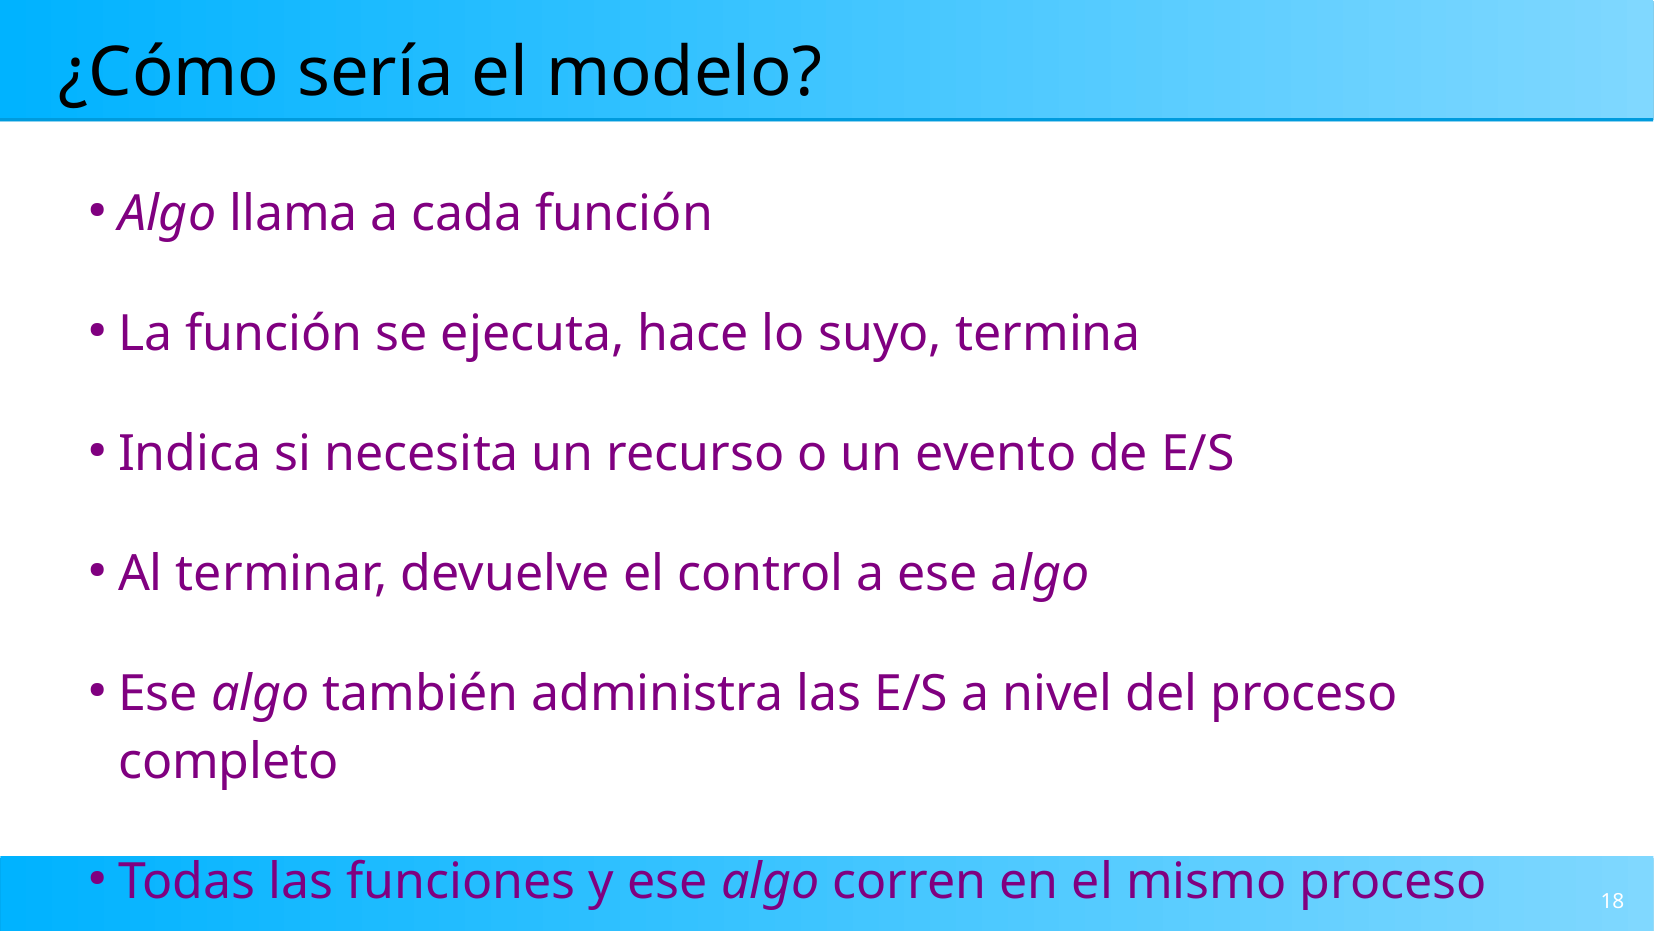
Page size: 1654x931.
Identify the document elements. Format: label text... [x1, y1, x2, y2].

list Algo llama a cada función La función se ejecuta, hace lo suyo, termina Indica si necesita un recurso o un evento de E/S Al terminar, devuelve el control a ese algo Ese algo también administra las E/S a nivel del proceso completo Todas las funciones y ese algo corren en el mismo proceso [59, 177, 1595, 768]
title ¿Cómo sería el modelo? [59, 29, 1595, 108]
